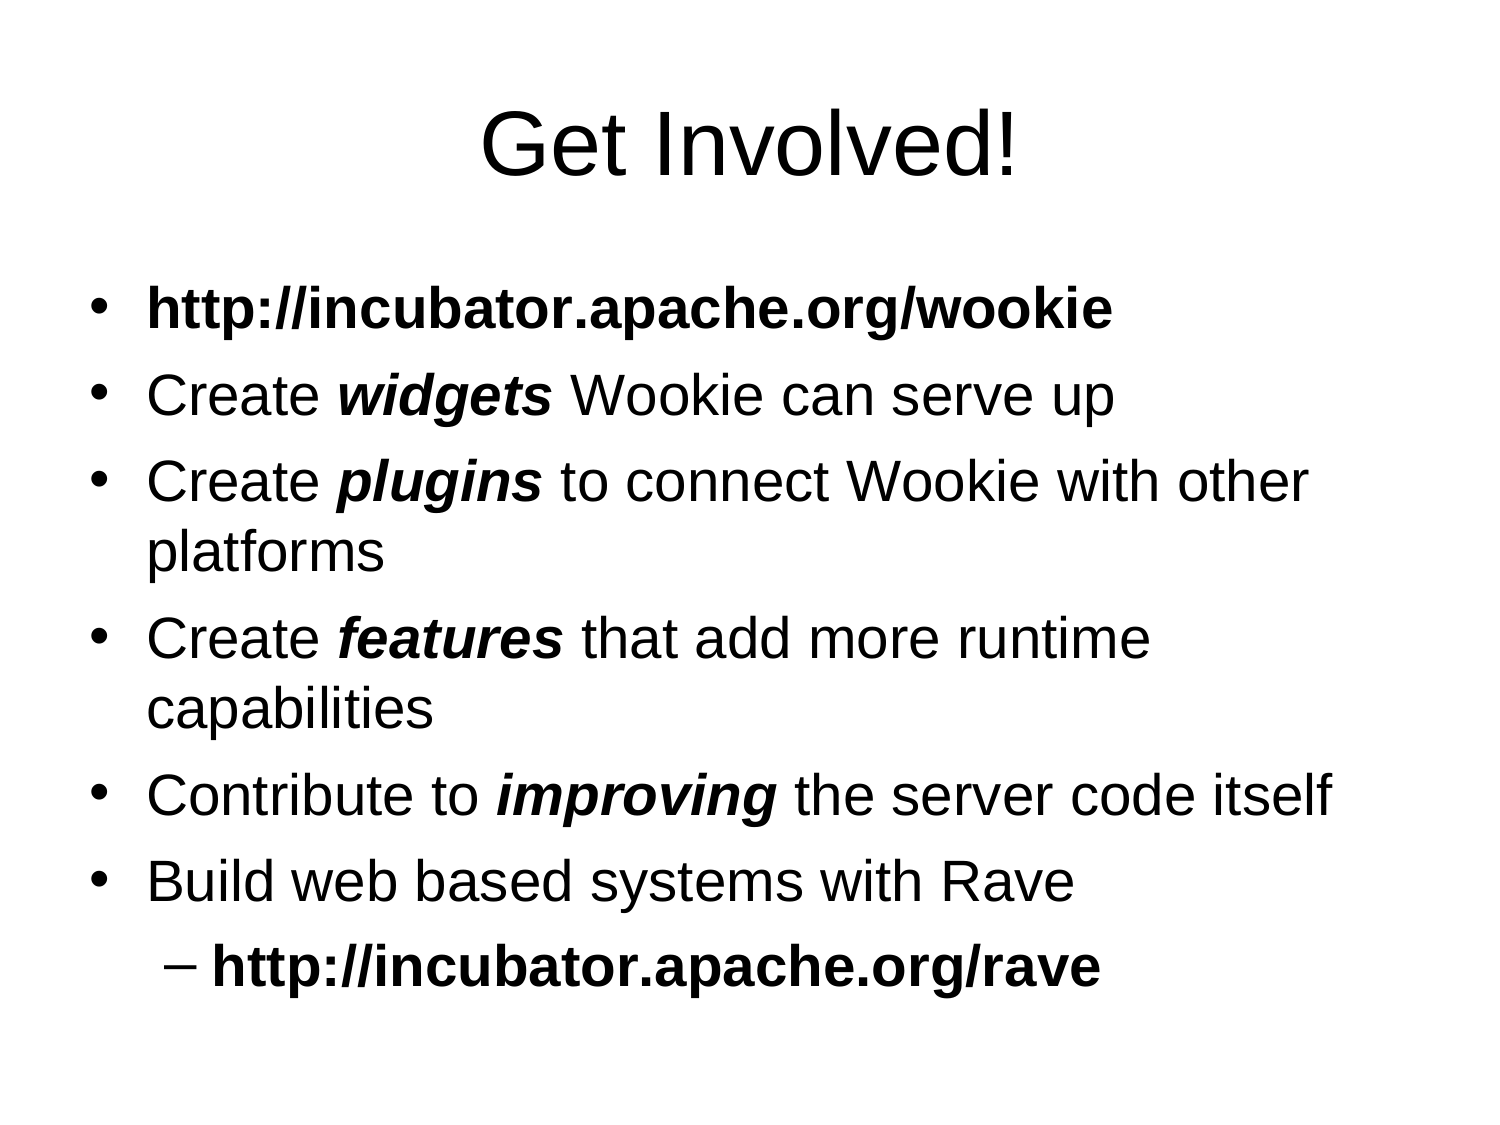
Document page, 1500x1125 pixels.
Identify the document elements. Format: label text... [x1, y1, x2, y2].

title Get Involved! [75, 44, 1426, 233]
list http://incubator.apache.org/wookie Create widgets Wookie can serve up Create plugins to connect Wookie with other platforms Create features that add more runtime capabilities Contribute to improving the server code itself Build web based systems with Rave http://incubator.apache.org/rave [75, 262, 1426, 1006]
